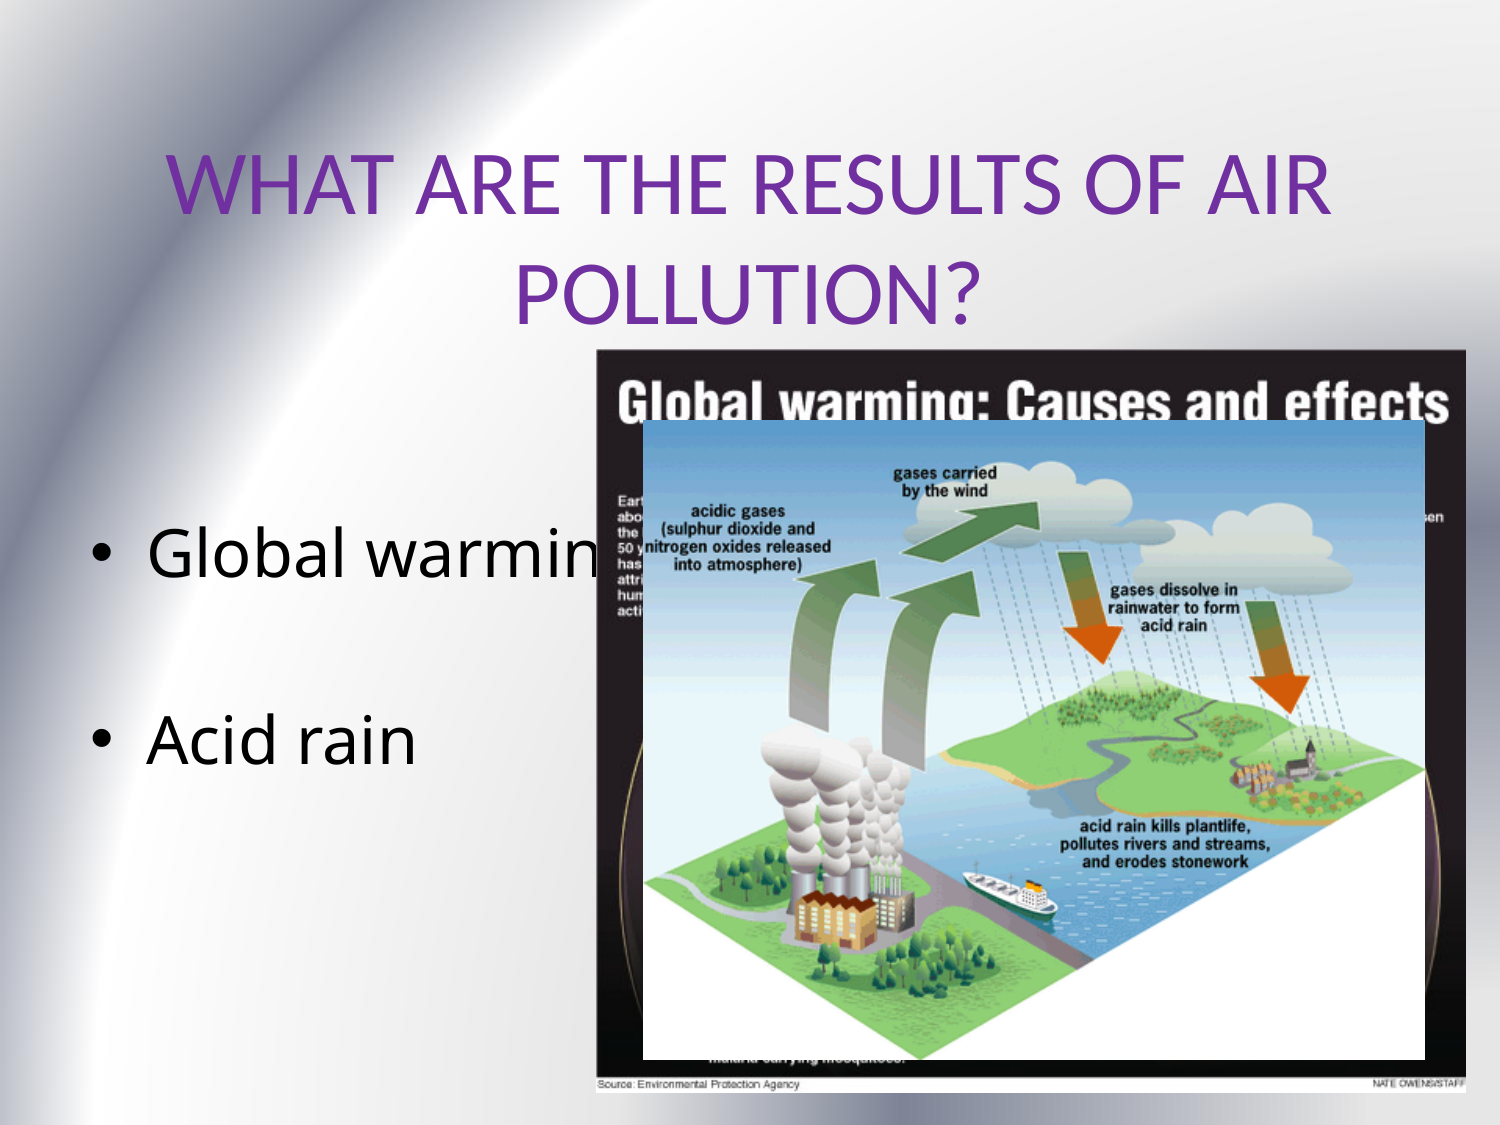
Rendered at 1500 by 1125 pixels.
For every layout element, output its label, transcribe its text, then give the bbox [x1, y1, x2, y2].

title WHAT ARE THE RESULTS OF AIR POLLUTION? [75, 45, 1425, 421]
list Global warming Acid rain [75, 503, 596, 1005]
picture [0, 0, 1500, 1125]
